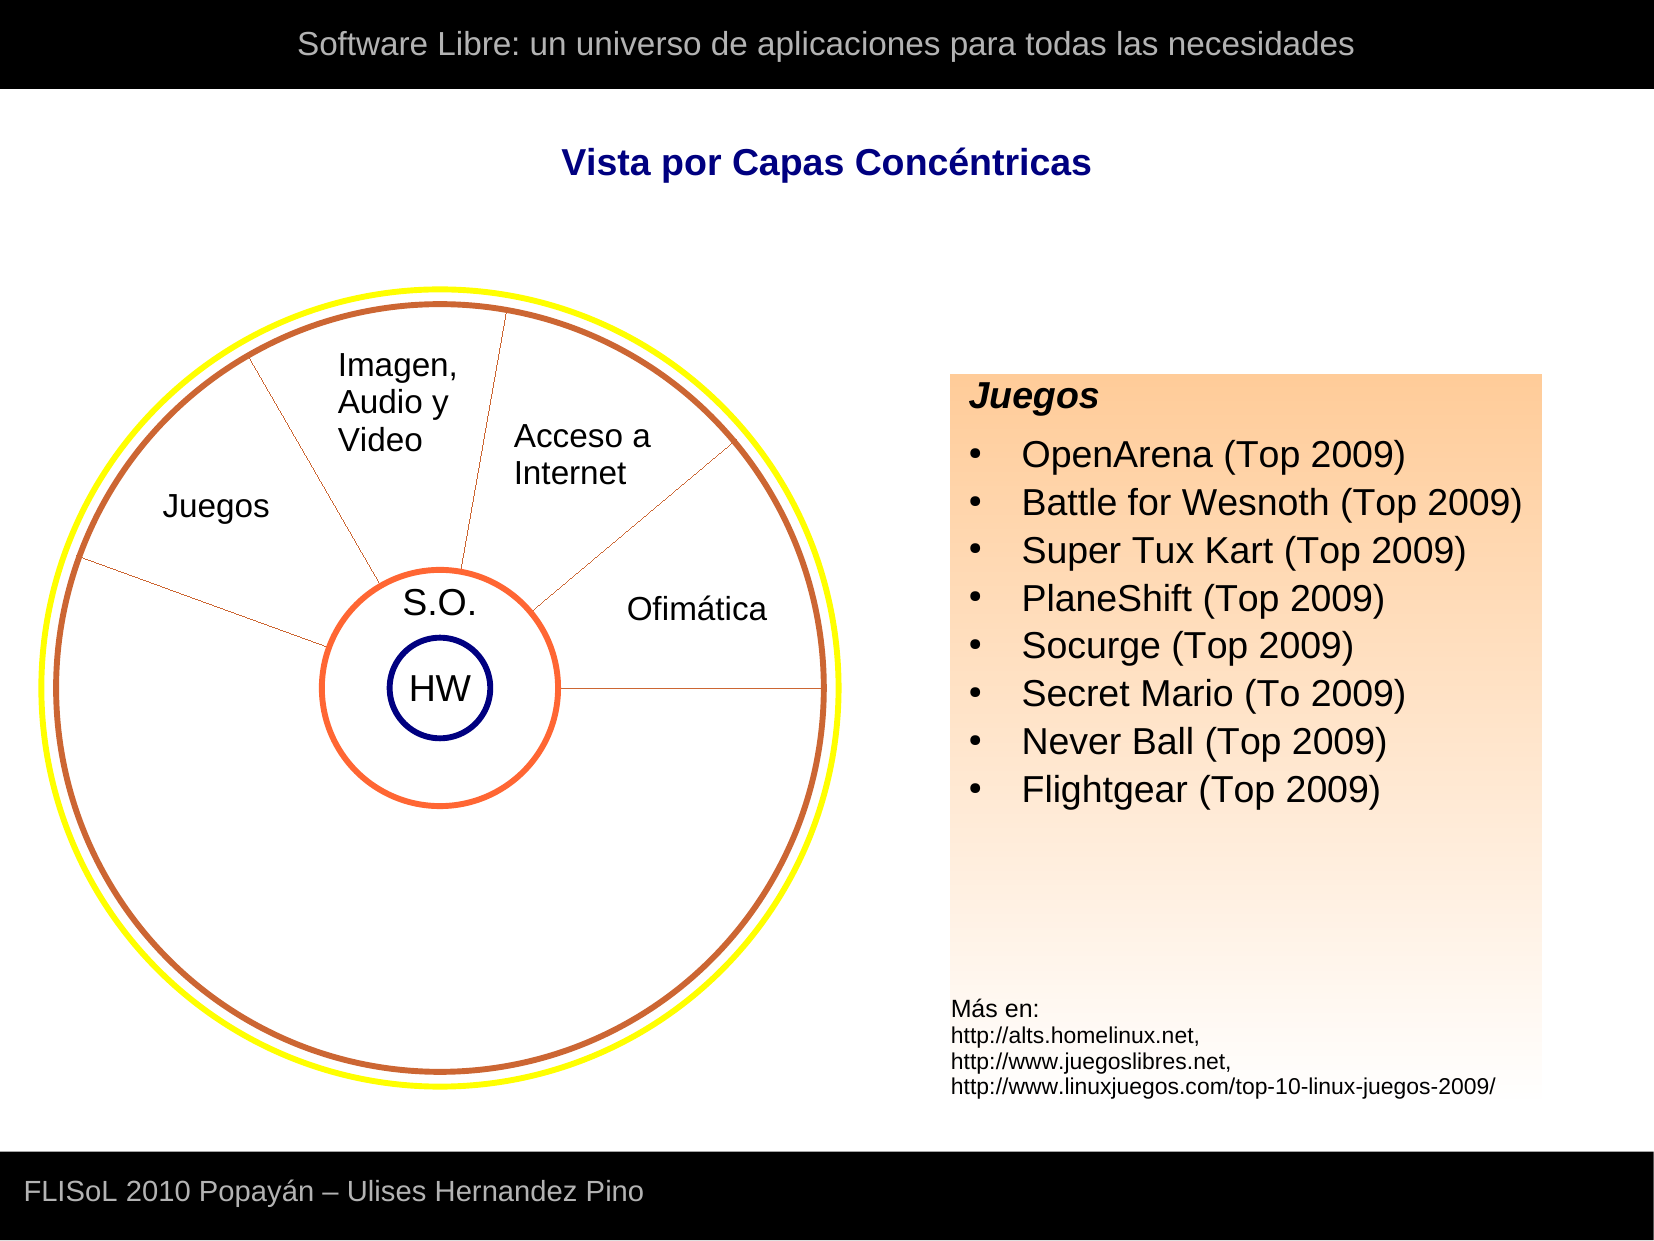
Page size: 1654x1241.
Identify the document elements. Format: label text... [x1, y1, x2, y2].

text_box S.O. [321, 569, 559, 807]
text_box Juegos [147, 479, 285, 532]
title Vista por Capas Concéntricas [82, 125, 1571, 200]
text_box Imagen, Audio y Video [323, 339, 474, 493]
list Juegos OpenArena (Top 2009) Battle for Wesnoth (Top 2009) Super Tux Kart (Top 2009) PlaneShift (Top 2009) Socurge (Top 2009) Secret Mario (To 2009) Never Ball (Top 2009) Flightgear (Top 2009) Más en: http://alts.homelinux.net, http://www.juegoslibres.net, http://www.linuxjuegos.com/top-10-linux-juegos-2009/ [950, 374, 1542, 1100]
text_box Ofimática [612, 582, 783, 635]
text_box Acceso a Internet [499, 409, 666, 499]
text_box HW [389, 637, 491, 739]
